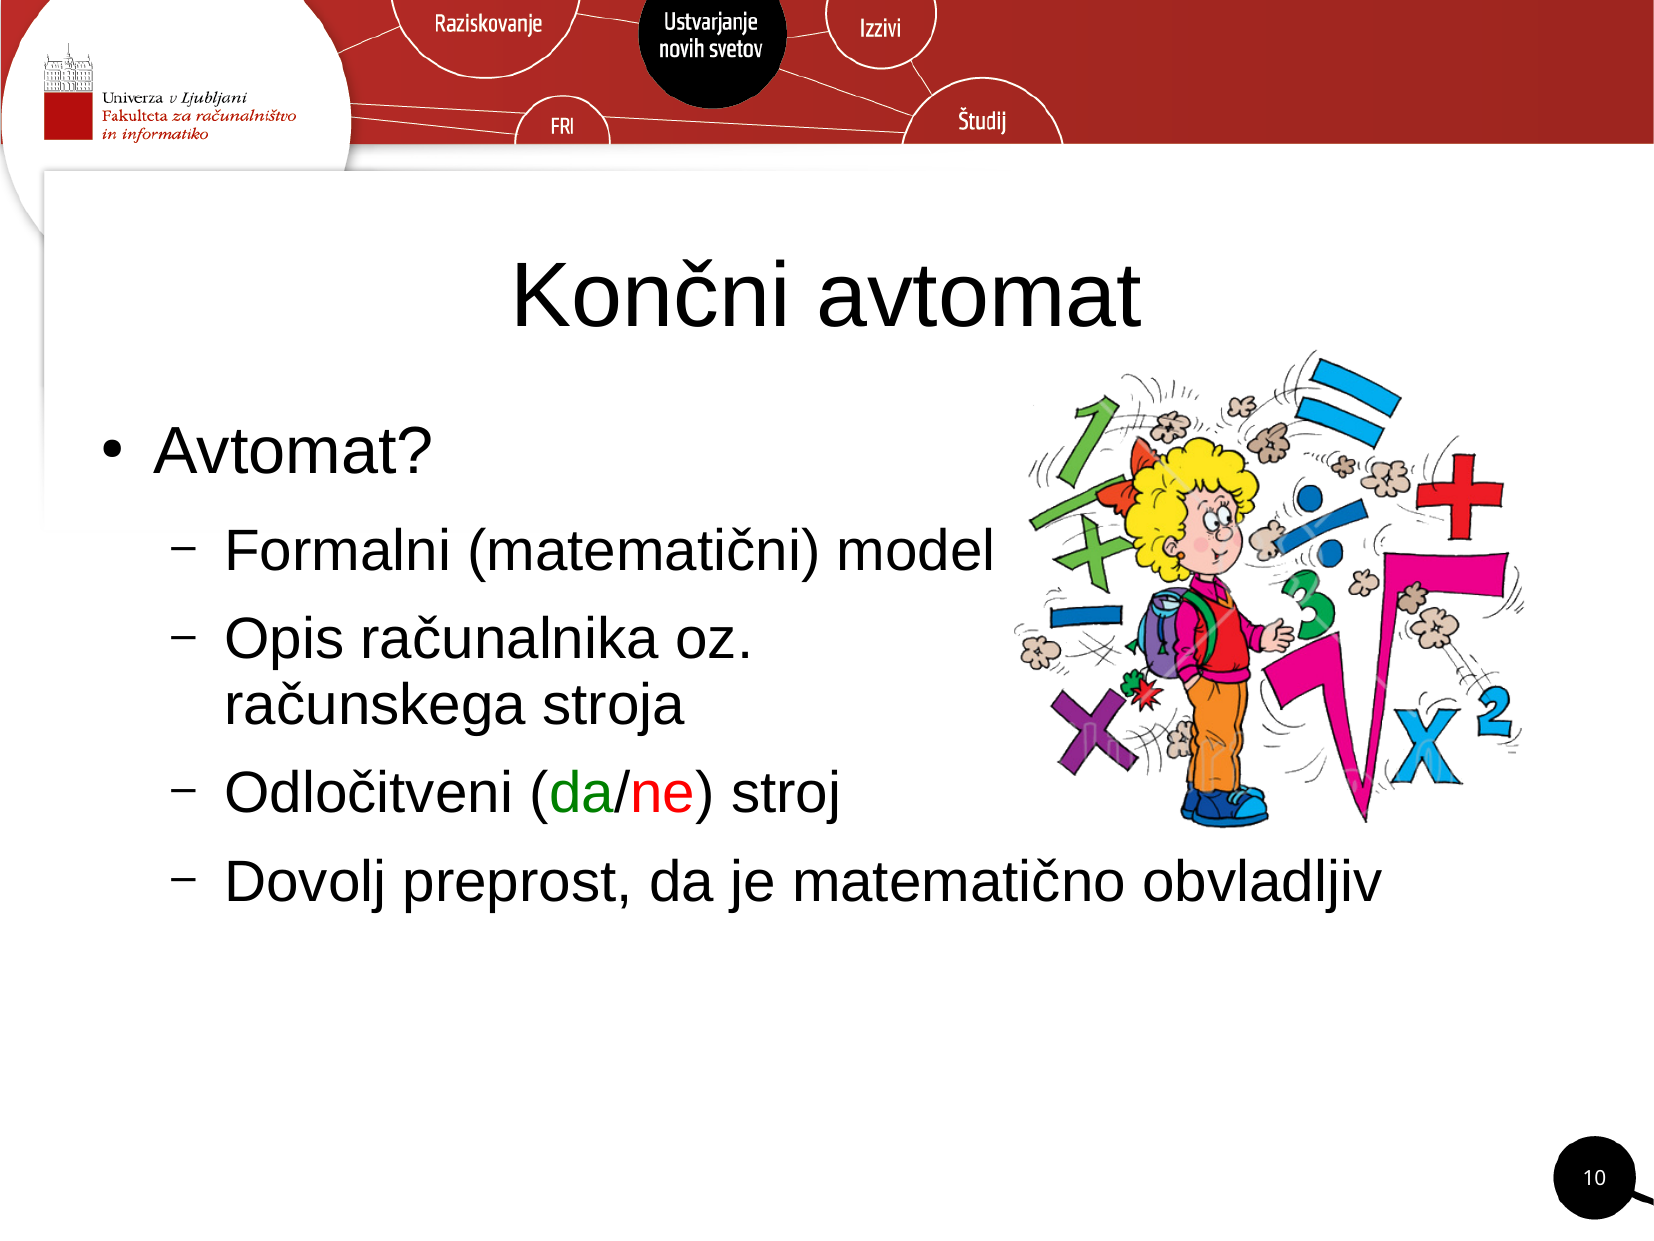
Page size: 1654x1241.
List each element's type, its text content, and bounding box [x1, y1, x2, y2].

list Avtomat? Formalni (matematični) model Opis računalnika oz. računskega stroja Odločitveni (da/ne) stroj Dovolj preprost, da je matematično obvladljiv [82, 413, 1538, 1010]
title Končni avtomat [82, 191, 1571, 399]
text_box <številka> [1553, 1145, 1636, 1212]
picture [0, 0, 1654, 1241]
